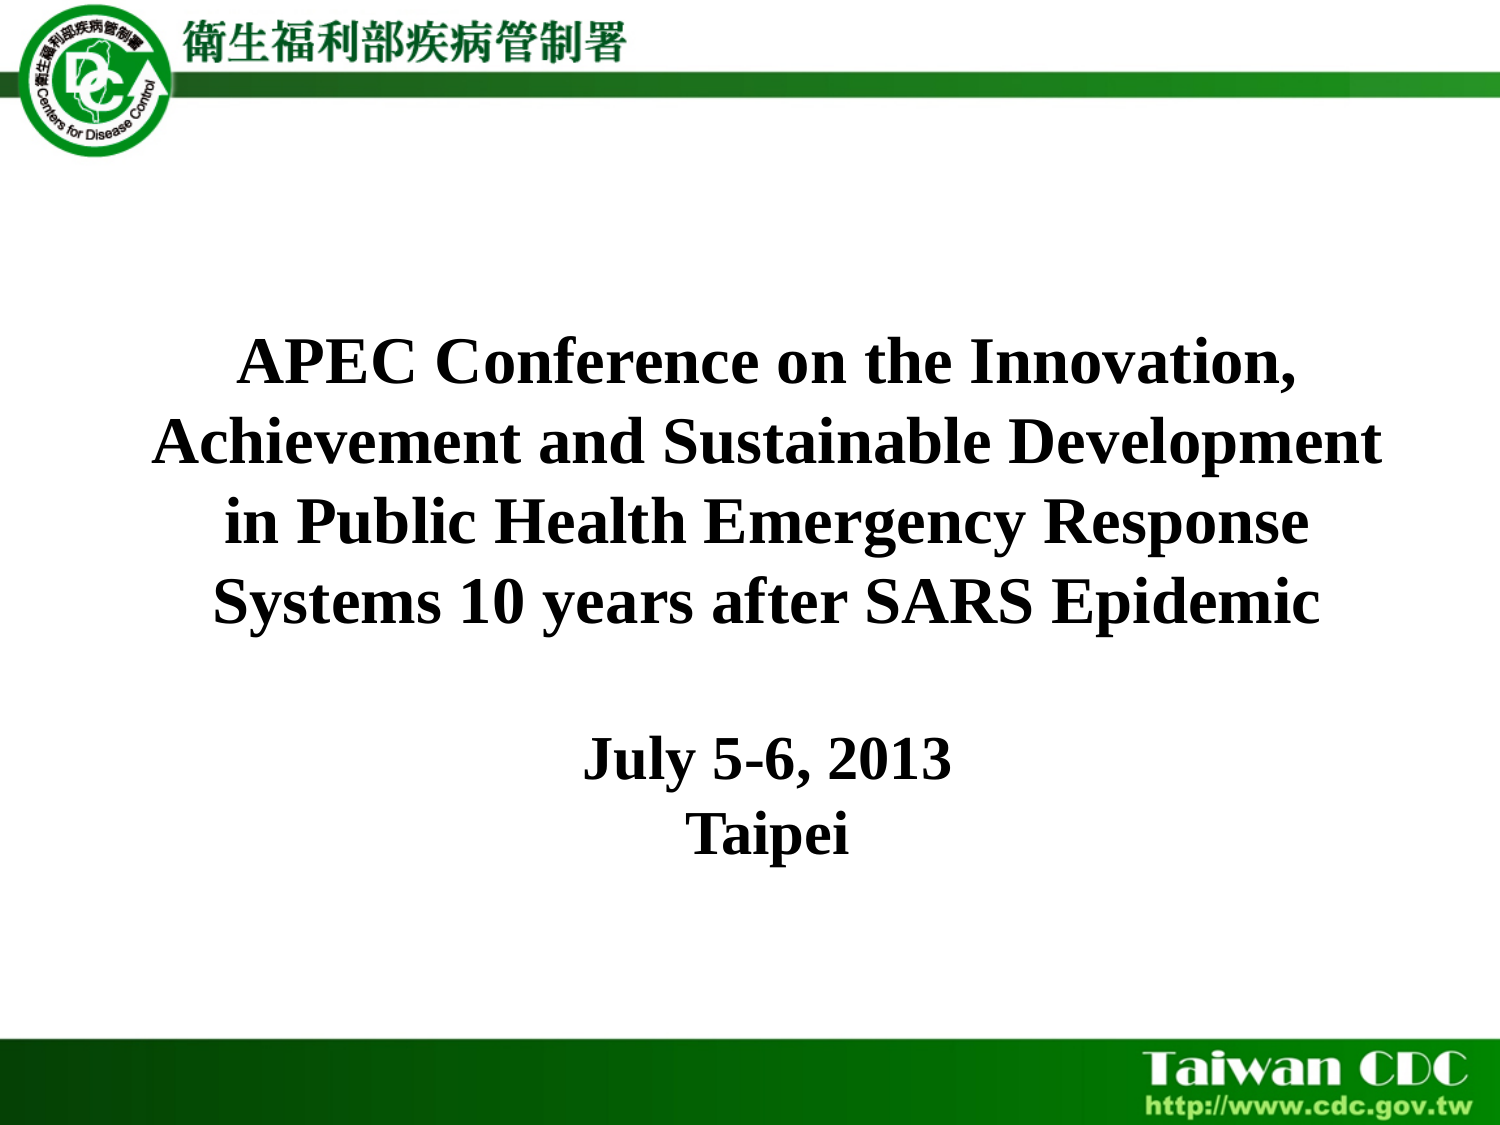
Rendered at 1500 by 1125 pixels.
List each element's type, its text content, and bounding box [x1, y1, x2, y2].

title APEC Conference on the Innovation, Achievement and Sustainable Development in Public Health Emergency Response Systems 10 years after SARS Epidemic July 5-6, 2013 Taipei [112, 278, 1424, 905]
